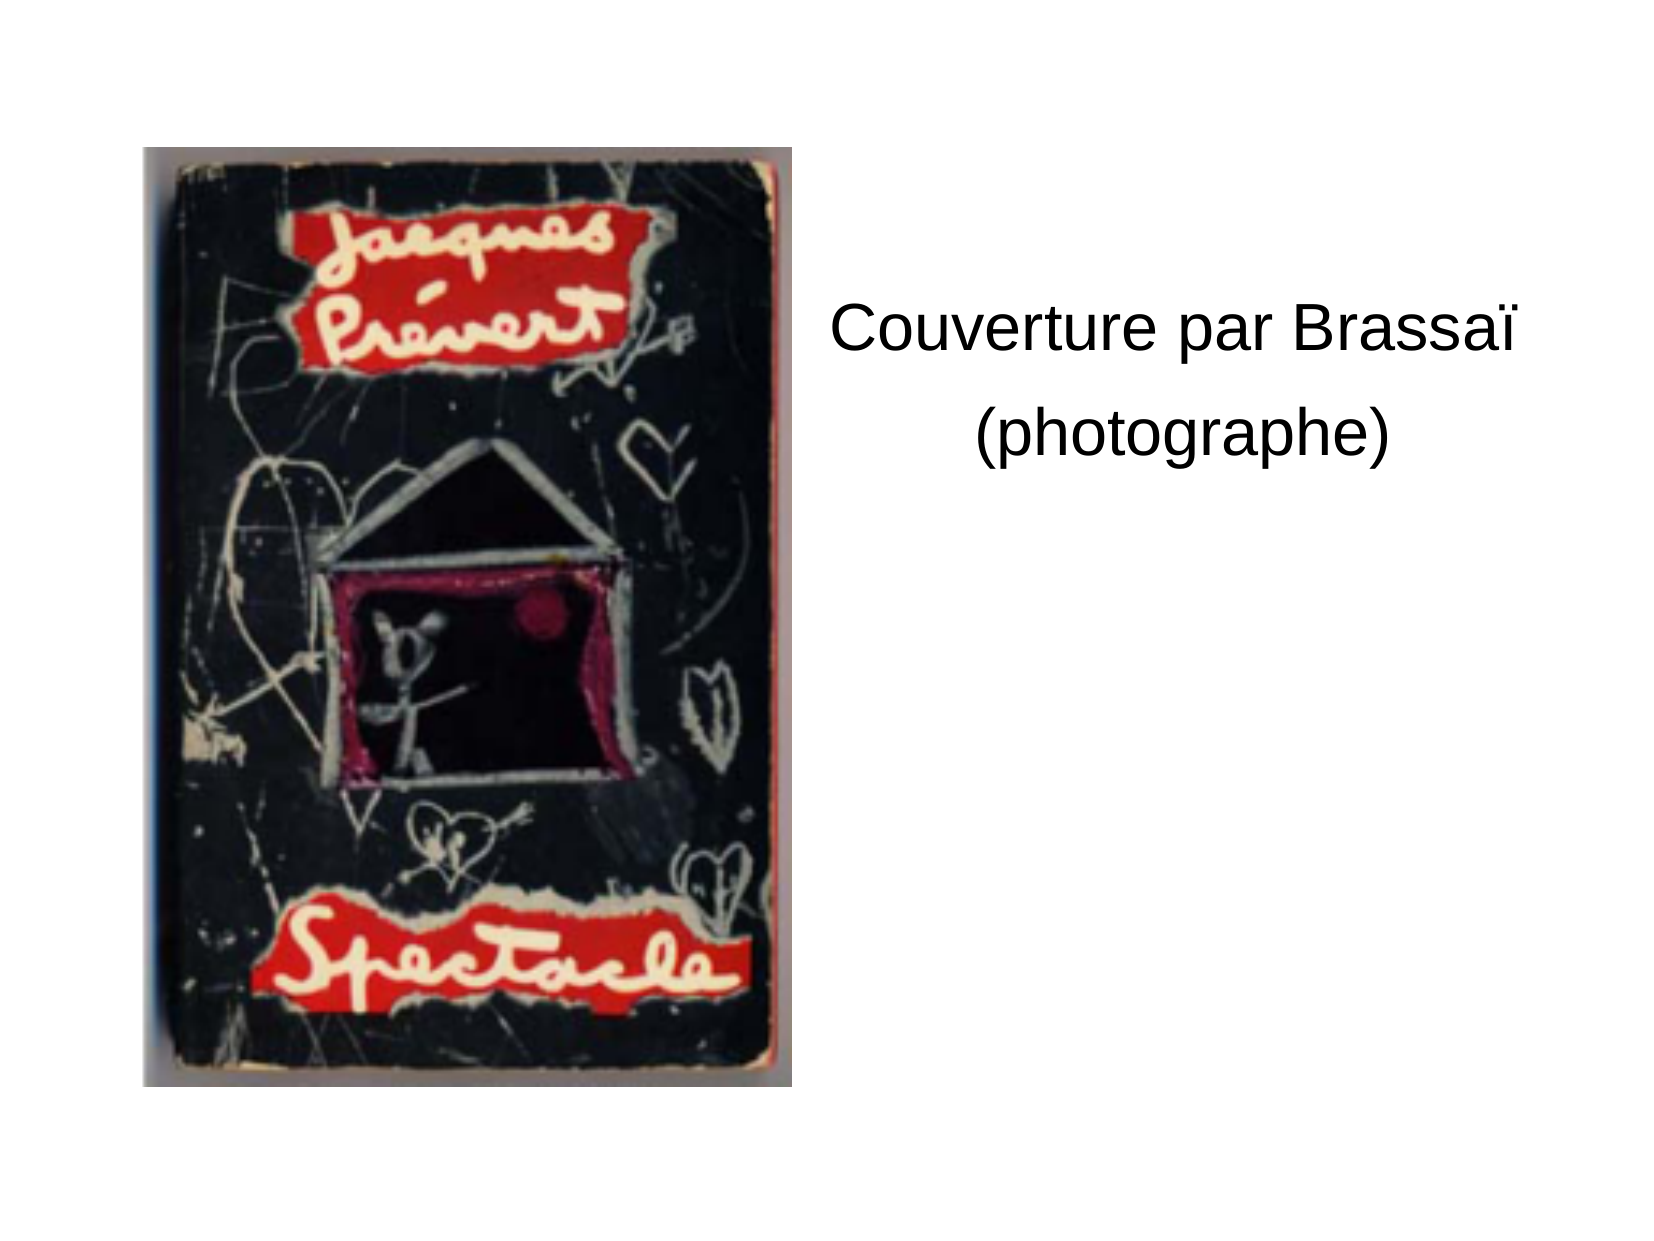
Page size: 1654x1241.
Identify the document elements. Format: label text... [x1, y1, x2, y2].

picture [141, 147, 792, 1087]
list Couverture par Brassaï (photographe) [828, 290, 1539, 1010]
